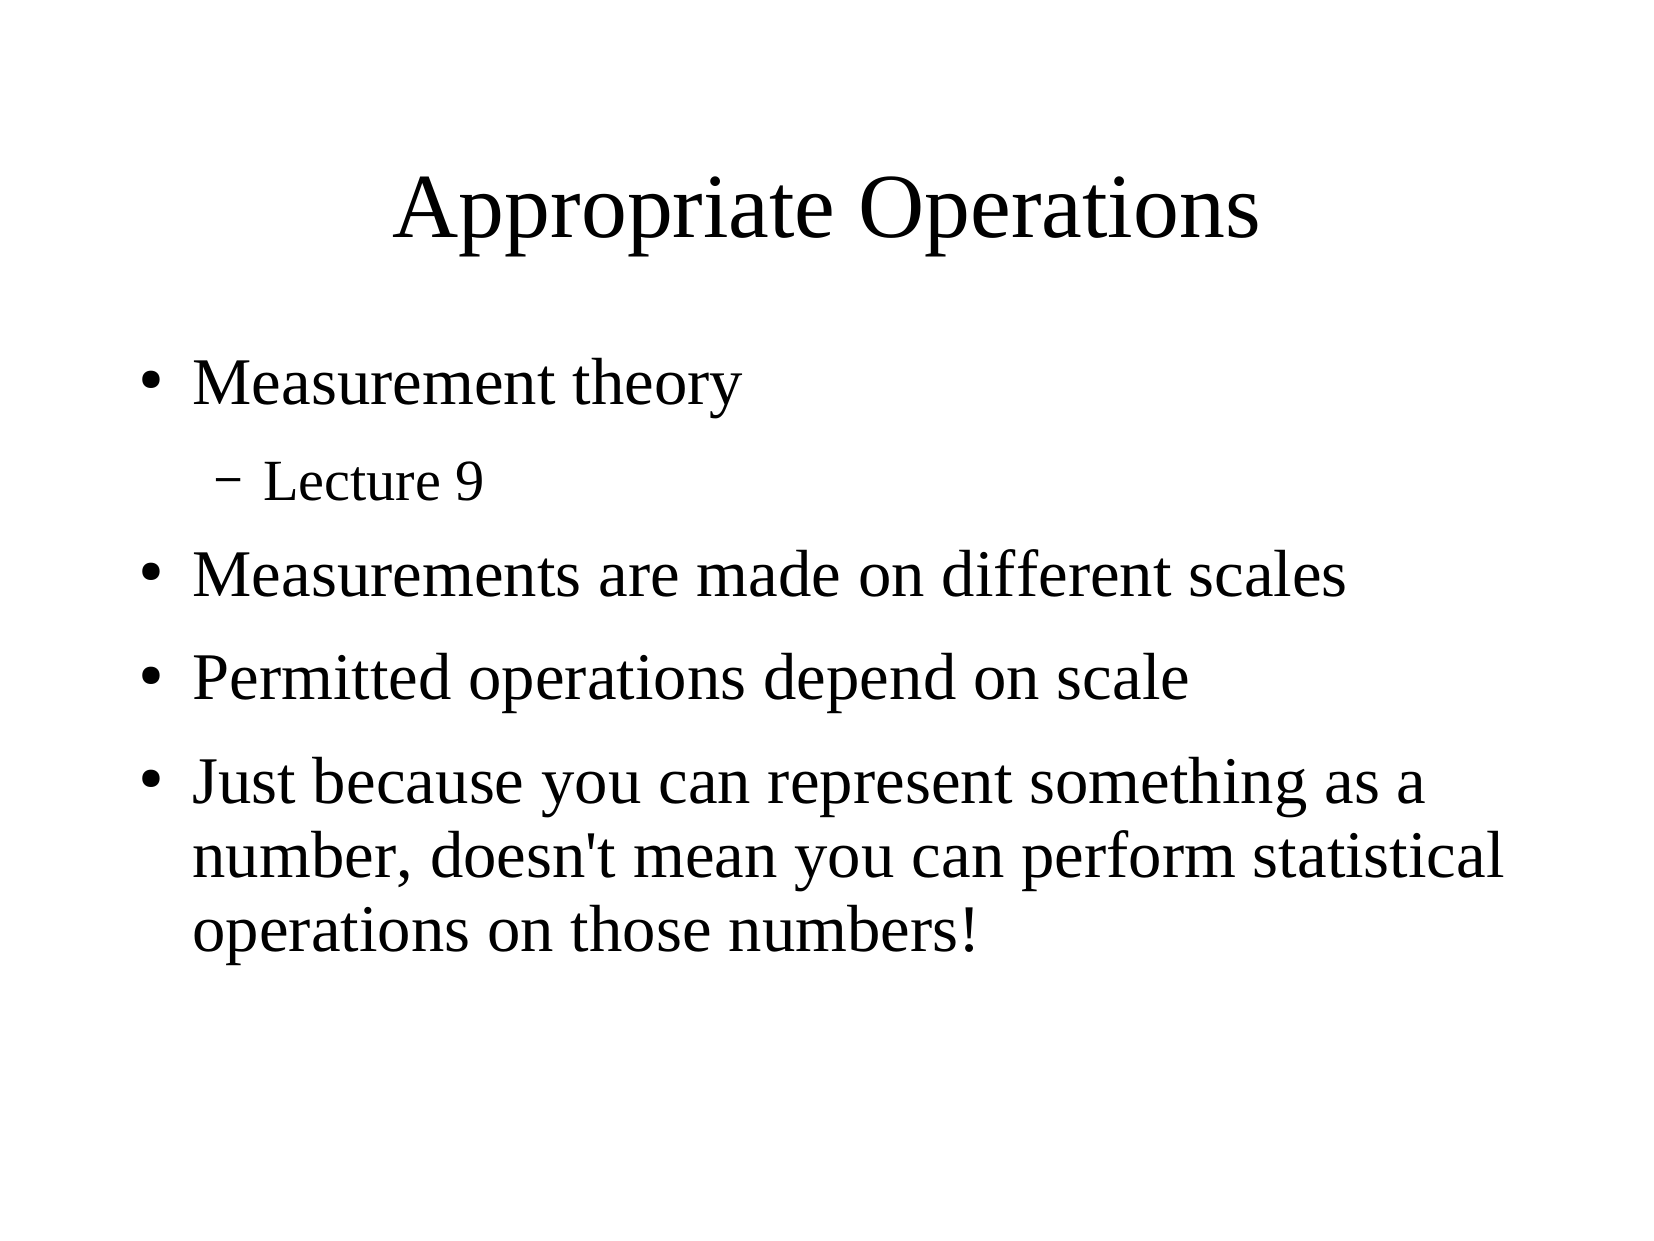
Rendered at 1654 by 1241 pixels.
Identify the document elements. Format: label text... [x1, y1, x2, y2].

list Measurement theory Lecture 9 Measurements are made on different scales Permitted operations depend on scale Just because you can represent something as a number, doesn't mean you can perform statistical operations on those numbers! [121, 344, 1534, 1127]
title Appropriate Operations [121, 102, 1534, 311]
